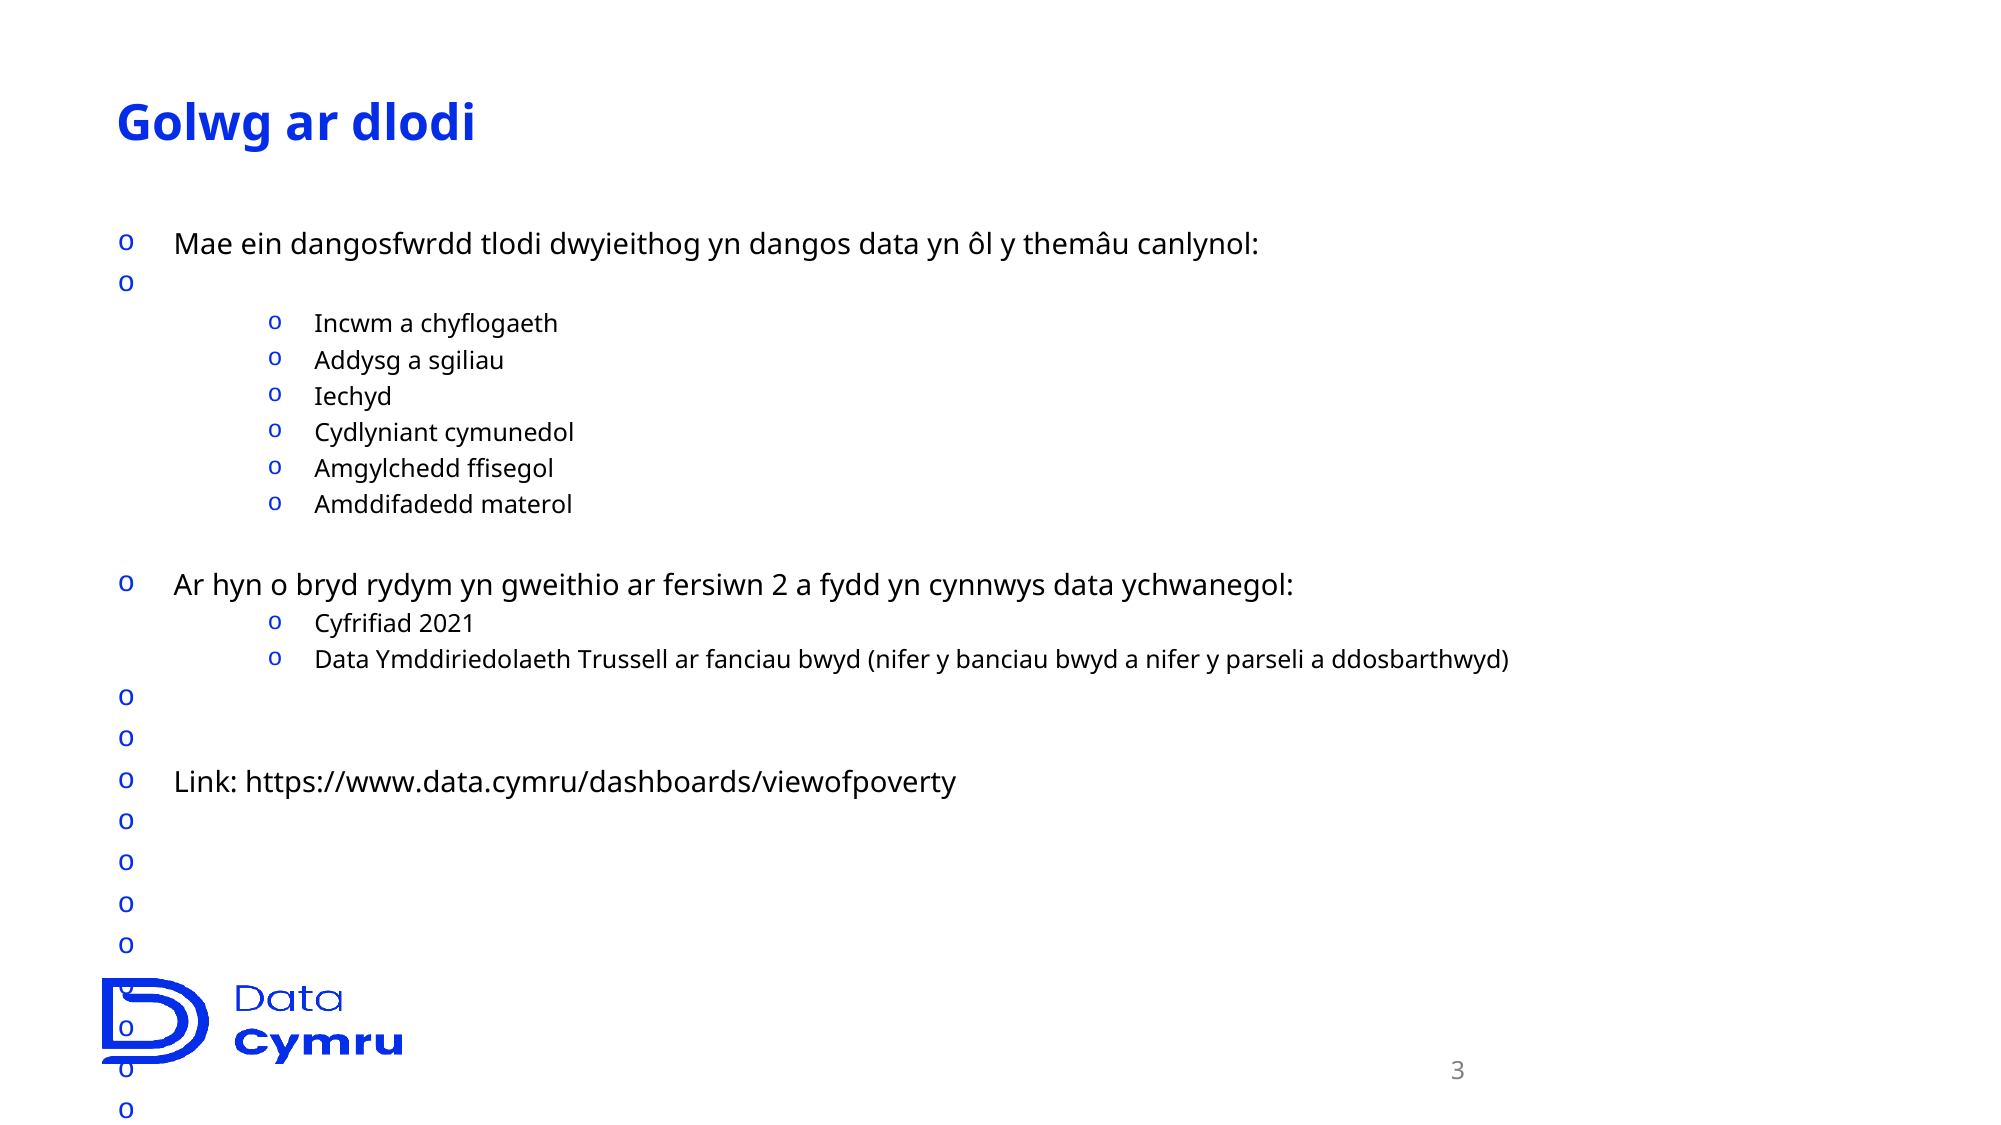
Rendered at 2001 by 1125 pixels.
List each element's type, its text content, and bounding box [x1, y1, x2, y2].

list Mae ein dangosfwrdd tlodi dwyieithog yn dangos data yn ôl y themâu canlynol: Incwm a chyflogaeth Addysg a sgiliau Iechyd Cydlyniant cymunedol Amgylchedd ffisegol Amddifadedd materol Ar hyn o bryd rydym yn gweithio ar fersiwn 2 a fydd yn cynnwys data ychwanegol: Cyfrifiad 2021 Data Ymddiriedolaeth Trussell ar fanciau bwyd (nifer y banciau bwyd a nifer y parseli a ddosbarthwyd) Link: https://www.data.cymru/dashboards/viewofpoverty [102, 176, 1903, 958]
title Golwg ar dlodi [101, 57, 1899, 184]
text_box 3 [1435, 1046, 1903, 1083]
